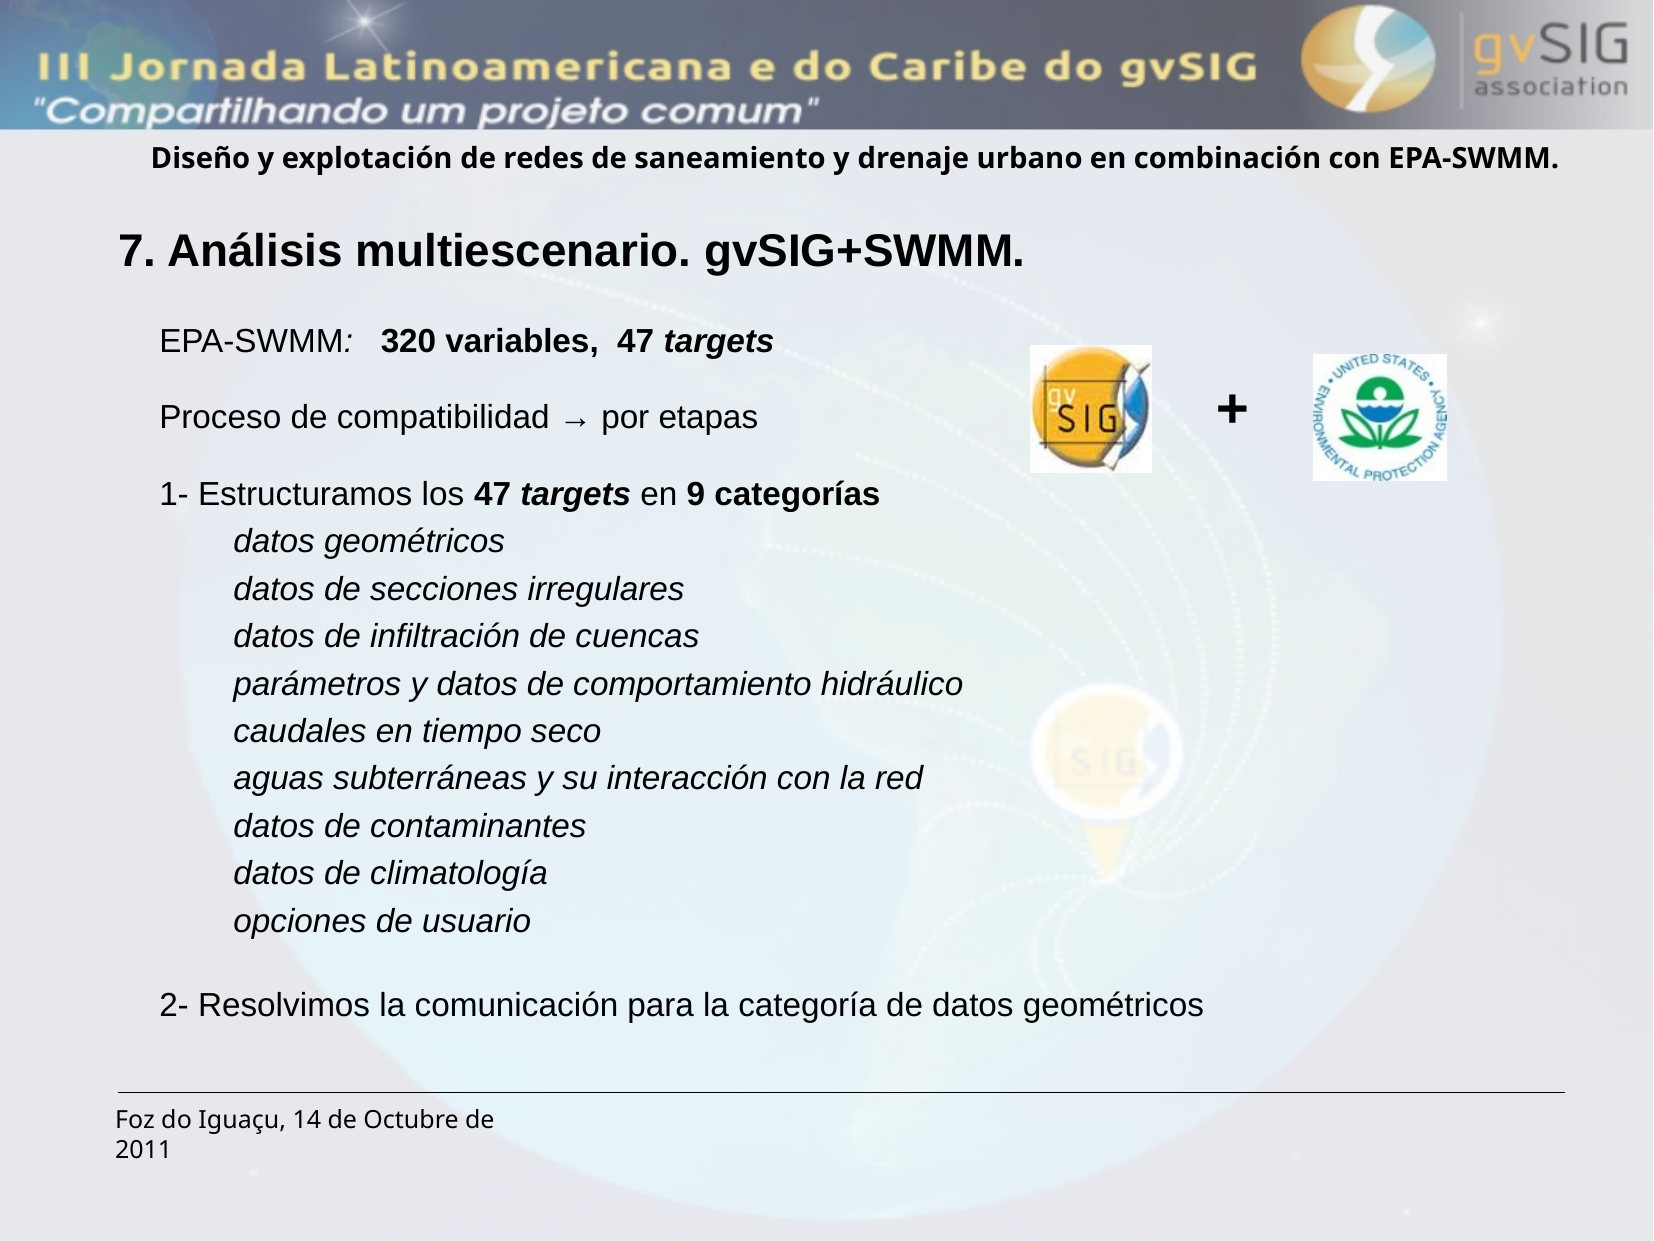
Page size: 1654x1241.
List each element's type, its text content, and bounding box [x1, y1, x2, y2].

title Diseño y explotación de redes de saneamiento y drenaje urbano en combinación con EPA-SWMM. [76, 131, 1583, 182]
title Foz do Iguaçu, 14 de Octubre de 2011 [100, 1095, 562, 1142]
text_box + [1216, 336, 1265, 455]
text_box 7. Análisis multiescenario. gvSIG+SWMM. [118, 224, 1270, 277]
text_box EPA-SWMM: 320 variables, 47 targets Proceso de compatibilidad → por etapas 1- Estructuramos los 47 targets en 9 categorías datos geométricos datos de secciones irregulares datos de infiltración de cuencas parámetros y datos de comportamiento hidráulico caudales en tiempo seco aguas subterráneas y su interacción con la red datos de contaminantes datos de climatología opciones de usuario 2- Resolvimos la comunicación para la categoría de datos geométricos [159, 320, 1548, 1063]
picture [0, 0, 1653, 1241]
